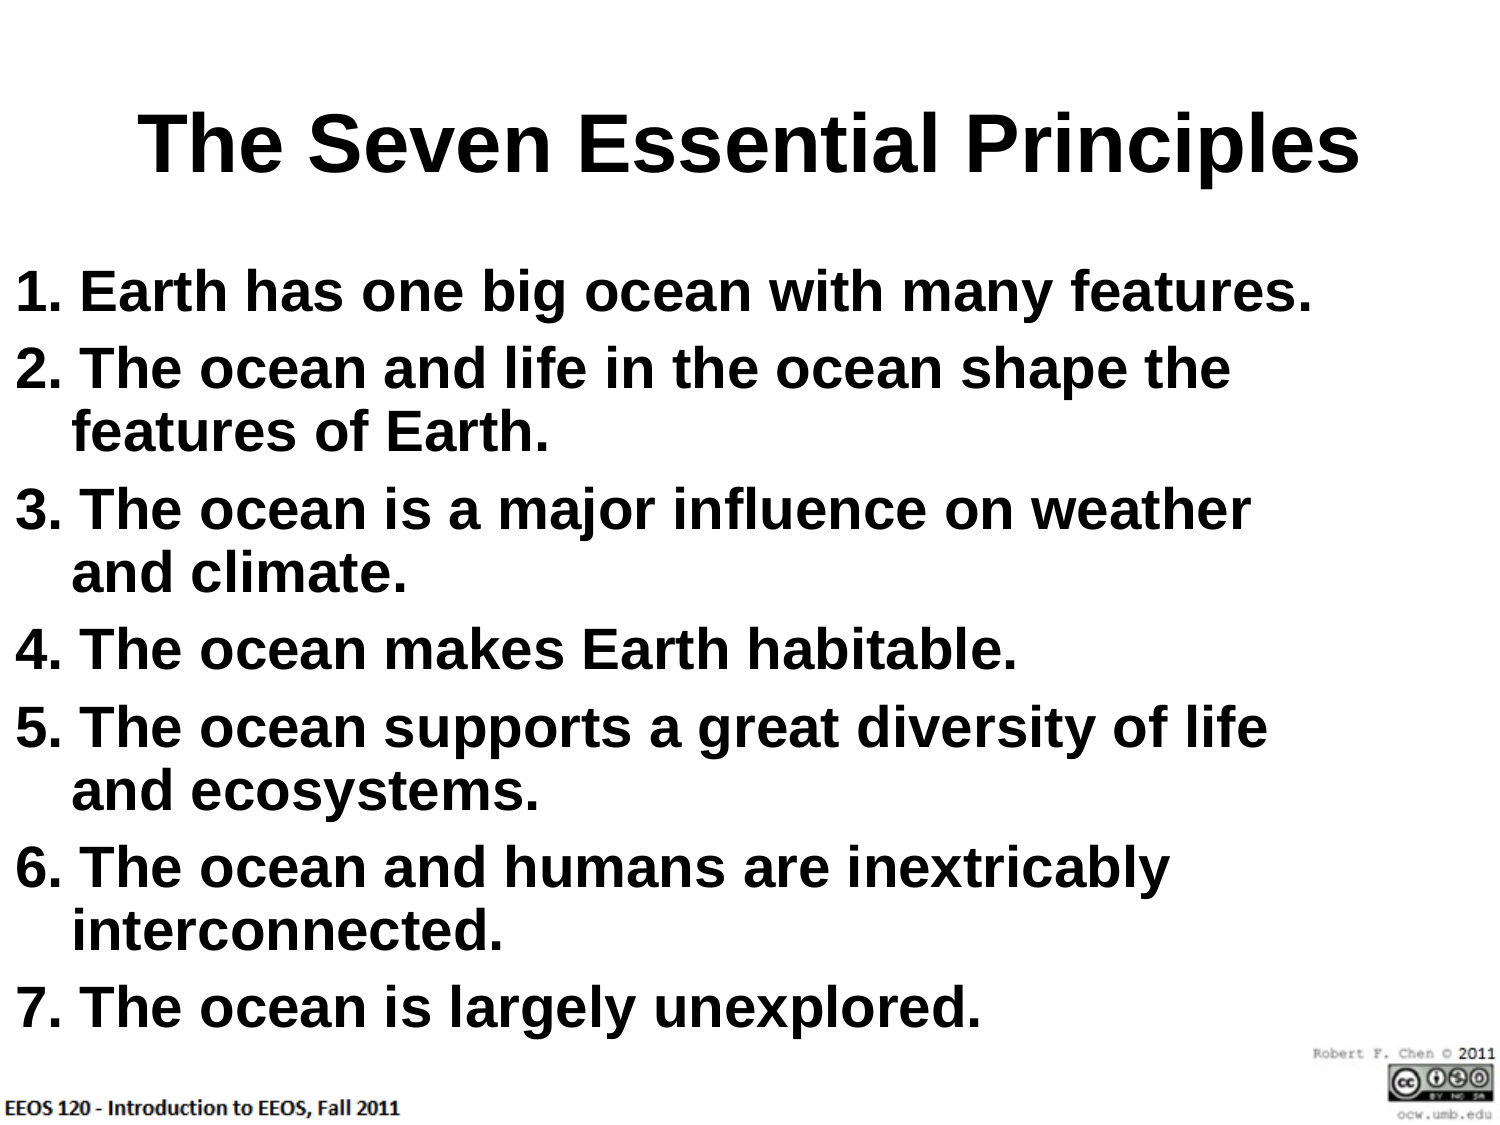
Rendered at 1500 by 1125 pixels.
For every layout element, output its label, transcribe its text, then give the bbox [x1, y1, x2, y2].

picture [0, 1090, 405, 1125]
picture [1304, 1042, 1500, 1125]
list 1. Earth has one big ocean with many features. 2. The ocean and life in the ocean shape the features of Earth. 3. The ocean is a major influence on weather and climate. 4. The ocean makes Earth habitable. 5. The ocean supports a great diversity of life and ecosystems. 6. The ocean and humans are inextricably interconnected. 7. The ocean is largely unexplored. [0, 253, 1363, 1049]
title The Seven Essential Principles [75, 45, 1426, 233]
